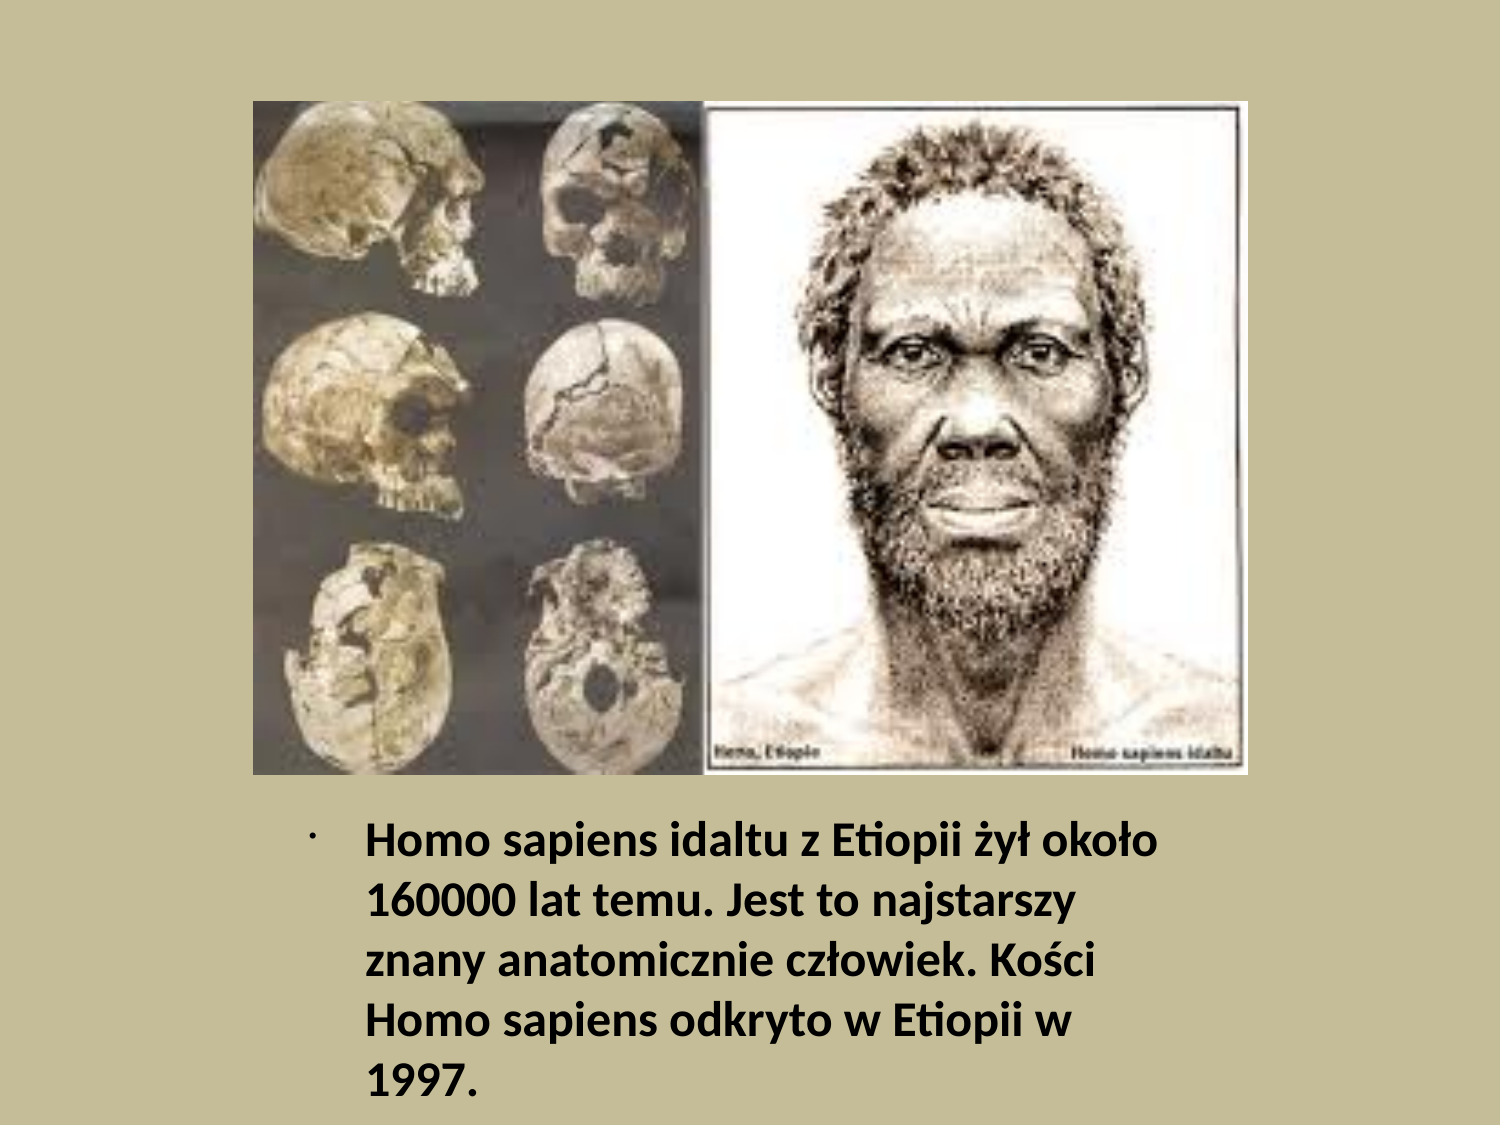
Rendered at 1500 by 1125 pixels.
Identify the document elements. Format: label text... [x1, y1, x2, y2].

picture [253, 101, 1248, 776]
list Homo sapiens idaltu z Etiopii żył około 160000 lat temu. Jest to najstarszy znany anatomicznie człowiek. Kości Homo sapiens odkryto w Etiopii w 1997. [294, 798, 1194, 1013]
